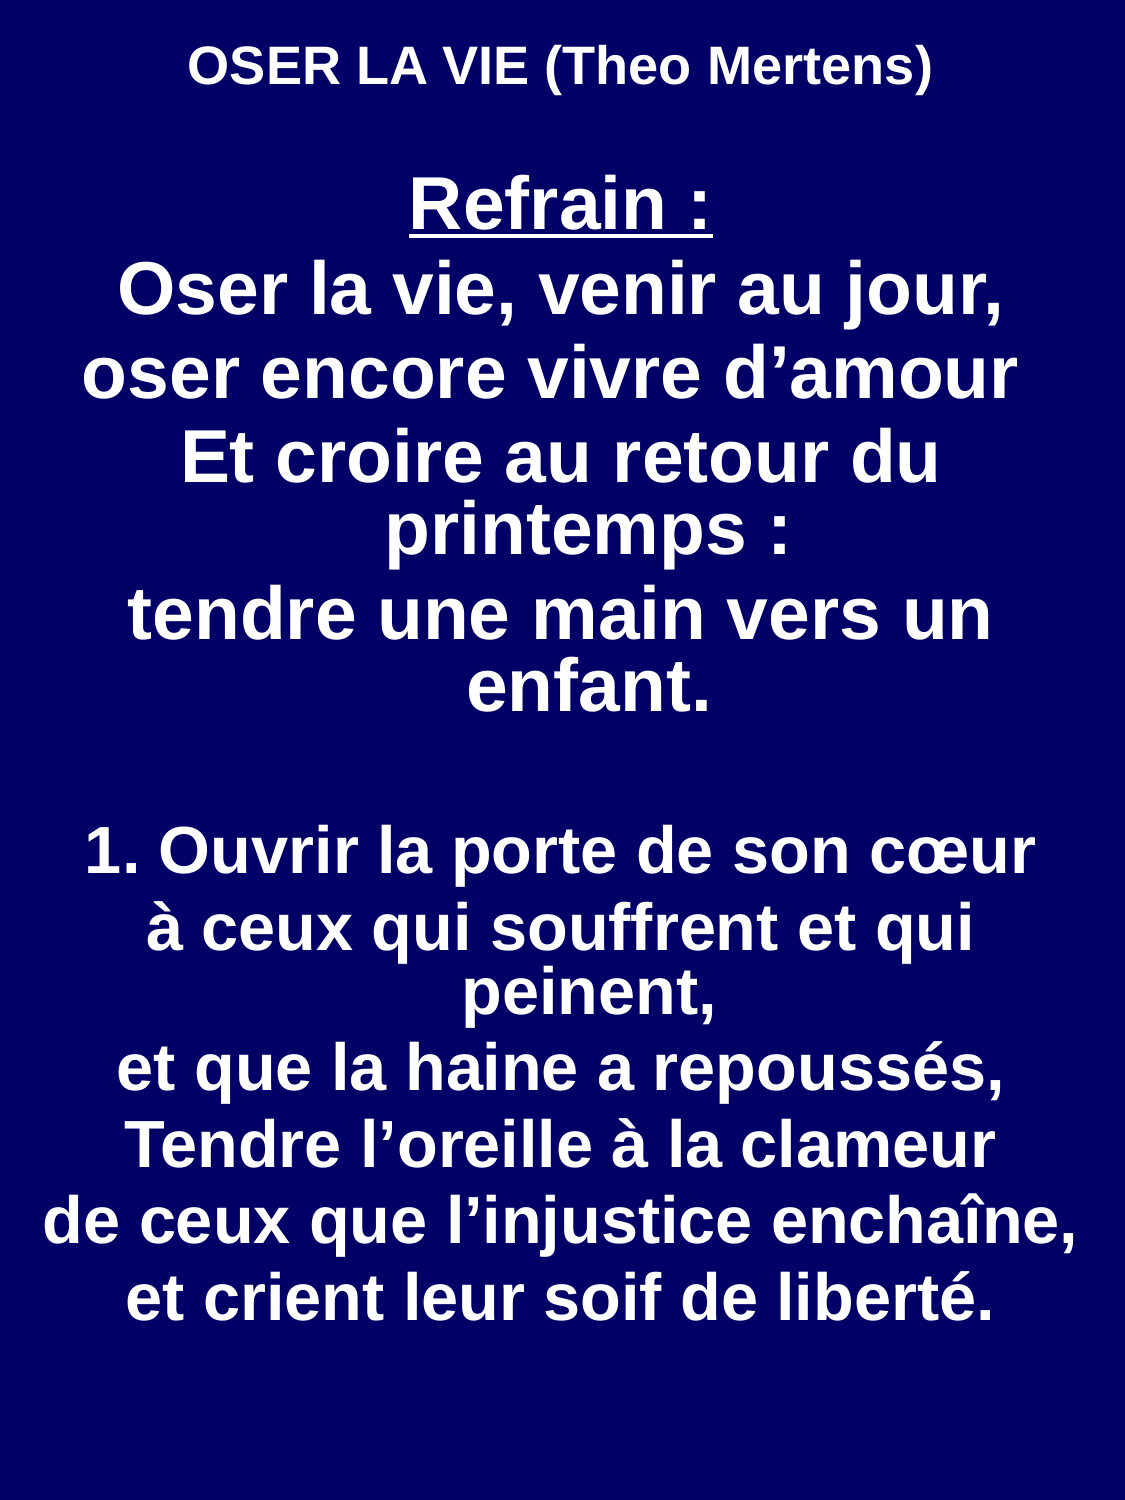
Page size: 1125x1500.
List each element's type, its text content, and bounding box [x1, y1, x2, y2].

text_box OSER LA VIE (Theo Mertens) Refrain : Oser la vie, venir au jour, oser encore vivre d’amour Et croire au retour du printemps : tendre une main vers un enfant. 1. Ouvrir la porte de son cœur à ceux qui souffrent et qui peinent, et que la haine a repoussés, Tendre l’oreille à la clameur de ceux que l’injustice enchaîne, et crient leur soif de liberté. [11, 35, 1111, 1441]
